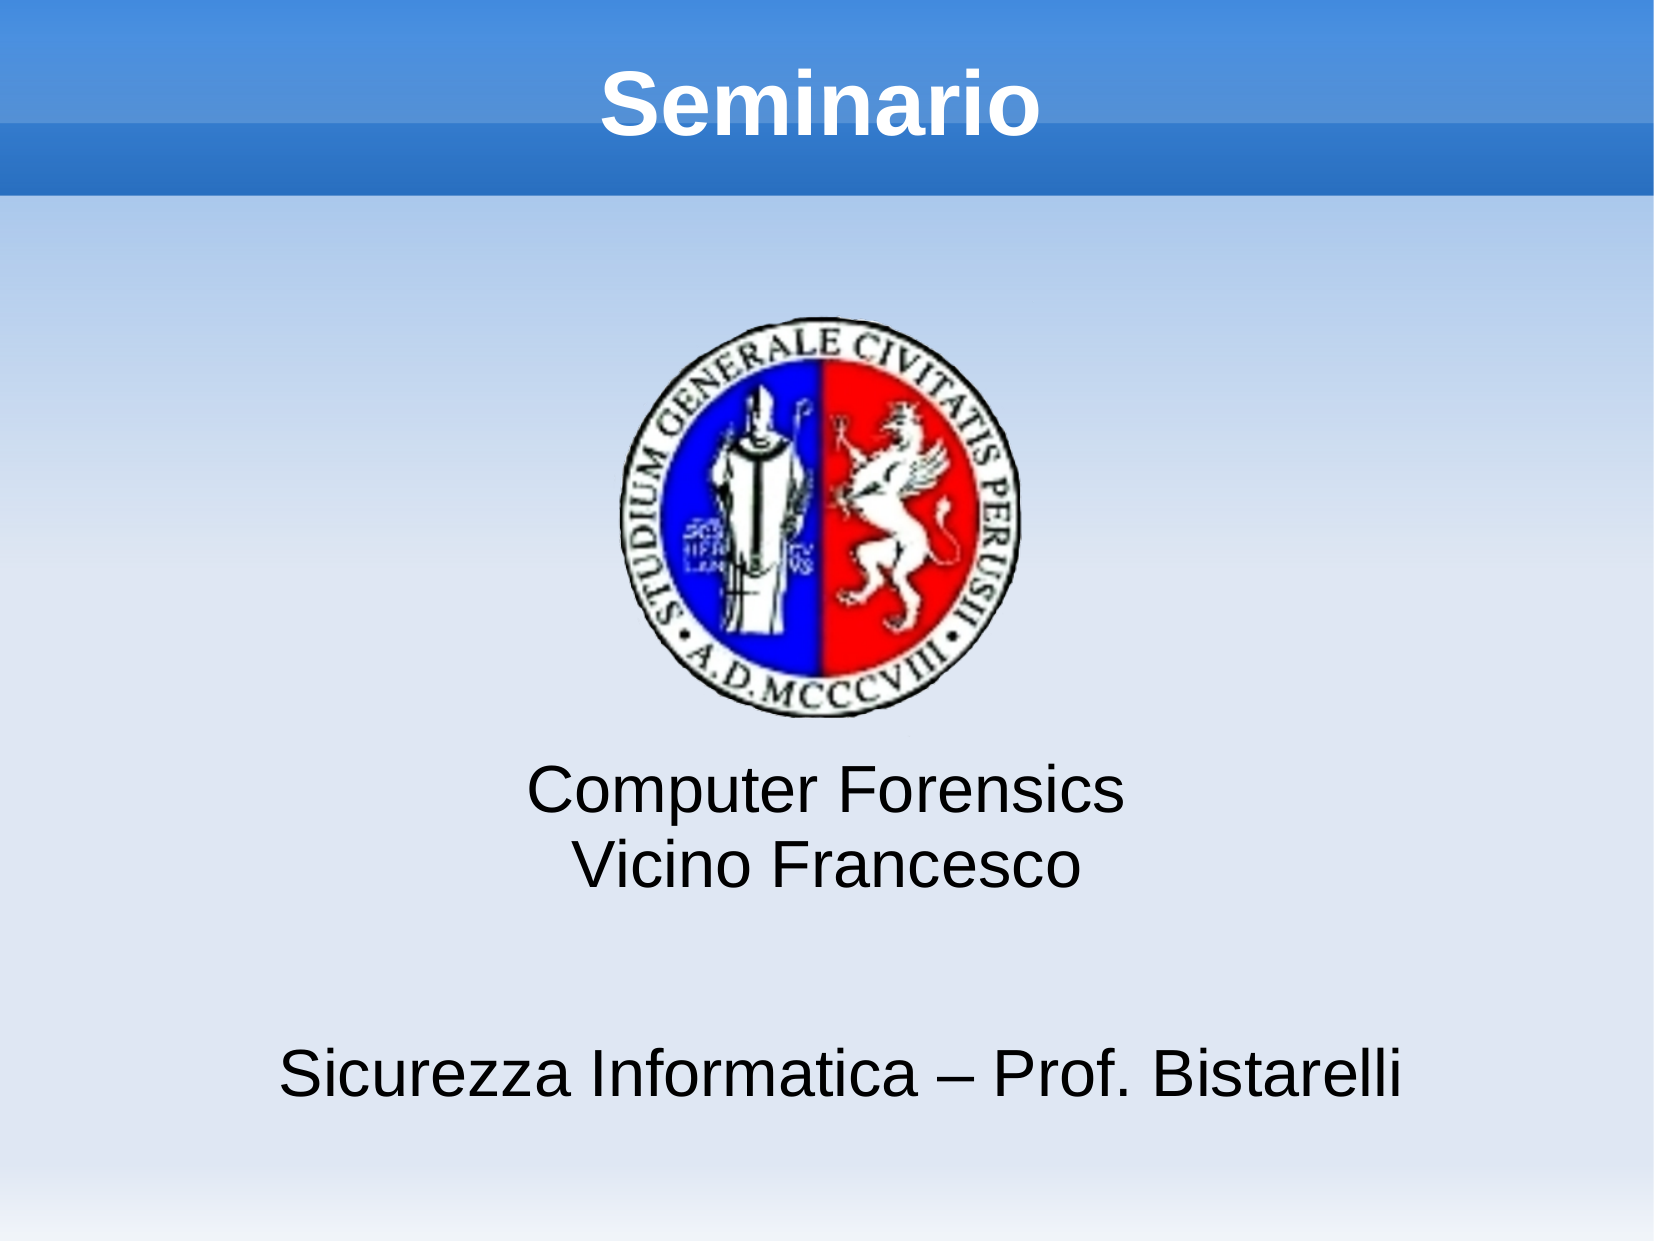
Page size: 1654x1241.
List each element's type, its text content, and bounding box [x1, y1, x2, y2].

title Seminario [76, 0, 1565, 208]
text_box Computer Forensics Vicino Francesco [82, 425, 1571, 1229]
picture [0, 0, 1654, 1241]
text_box Sicurezza Informatica – Prof. Bistarelli [88, 1033, 1595, 1124]
